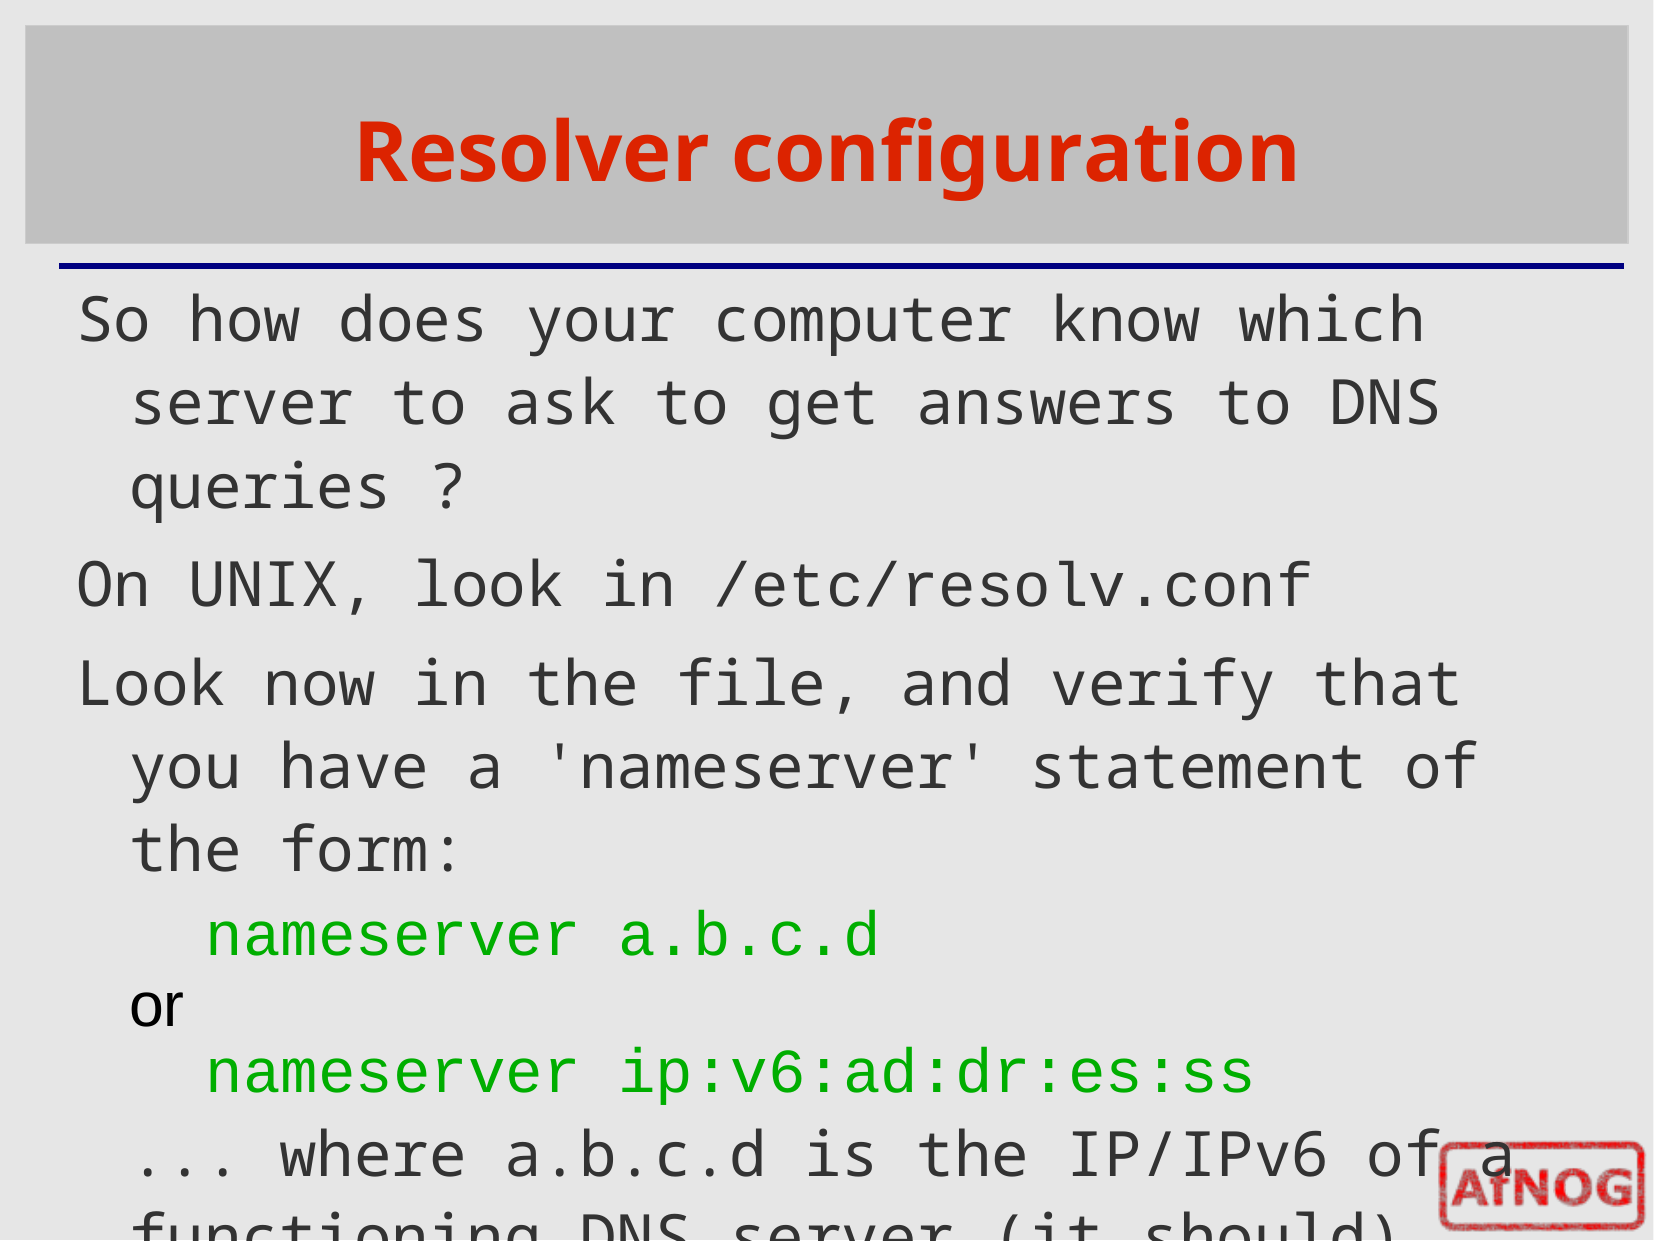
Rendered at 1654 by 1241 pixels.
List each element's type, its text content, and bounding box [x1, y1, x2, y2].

picture [1437, 1139, 1648, 1235]
title Resolver configuration [121, 46, 1534, 254]
list So how does your computer know which server to ask to get answers to DNS queries ? On UNIX, look in /etc/resolv.conf Look now in the file, and verify that you have a 'nameserver' statement of the form: nameserver a.b.c.d or nameserver ip:v6:ad:dr:es:ss ... where a.b.c.d is the IP/IPv6 of a functioning DNS server (it should). [59, 274, 1595, 1211]
